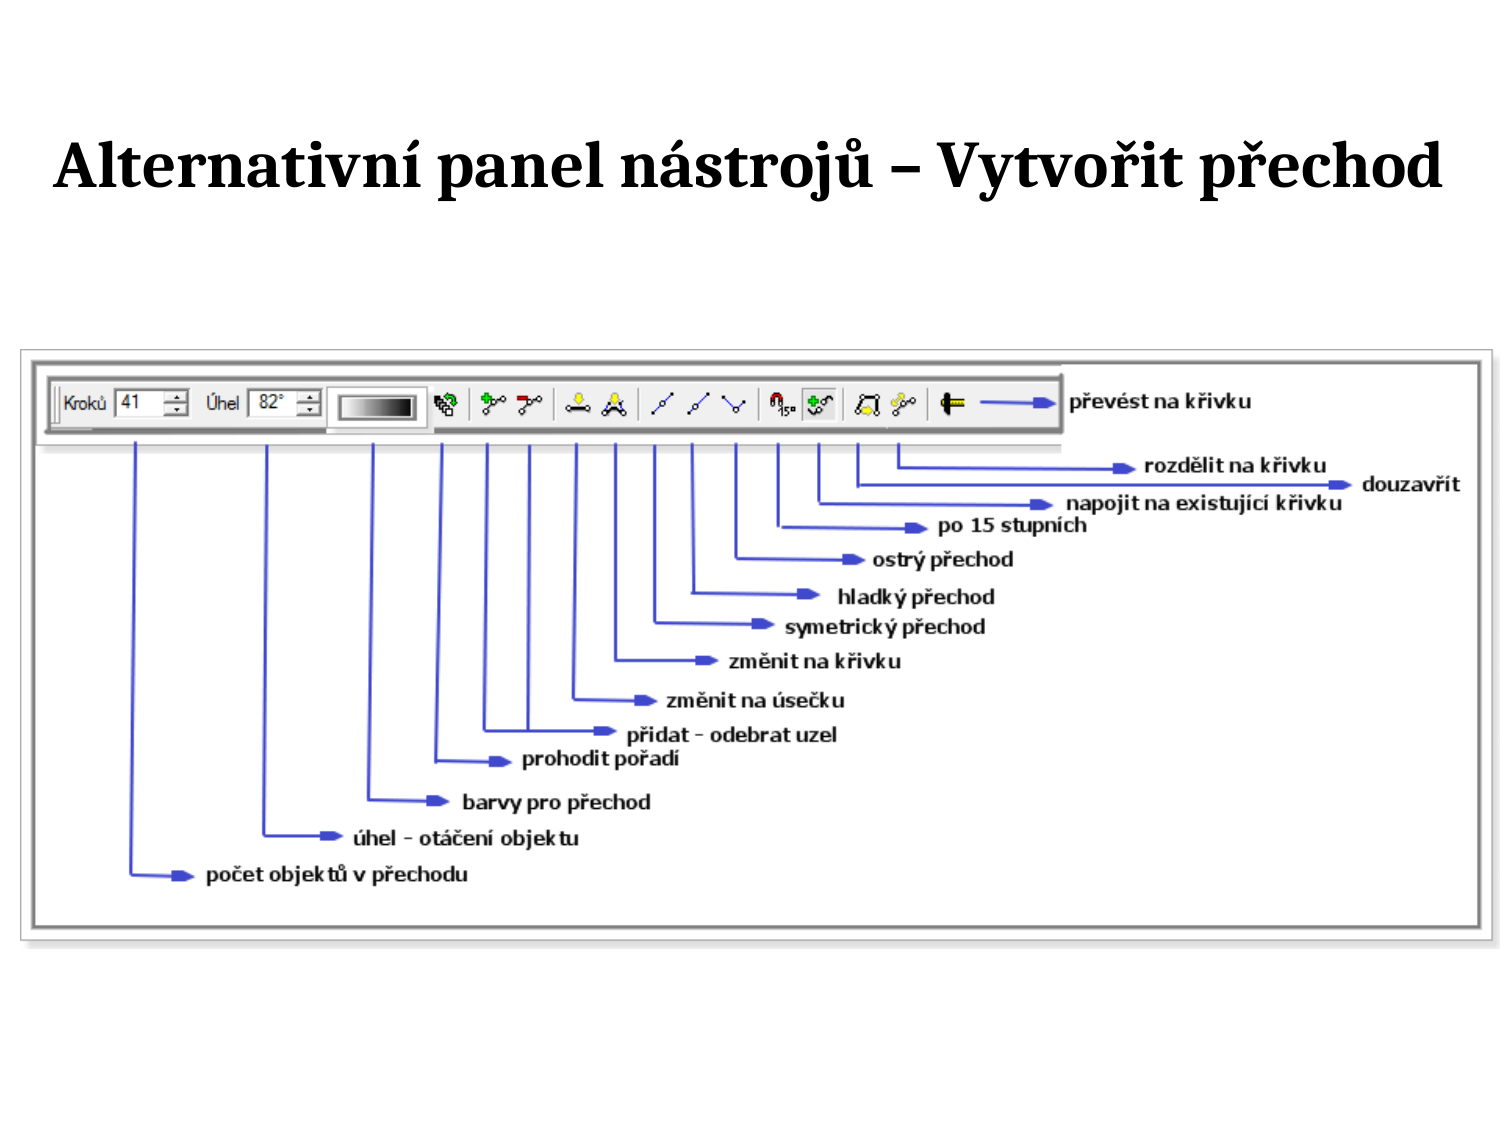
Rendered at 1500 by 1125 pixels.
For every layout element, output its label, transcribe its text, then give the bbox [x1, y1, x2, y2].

text_box Alternativní panel nástrojů – Vytvořit přechod [0, 113, 1500, 209]
picture [20, 349, 1500, 949]
